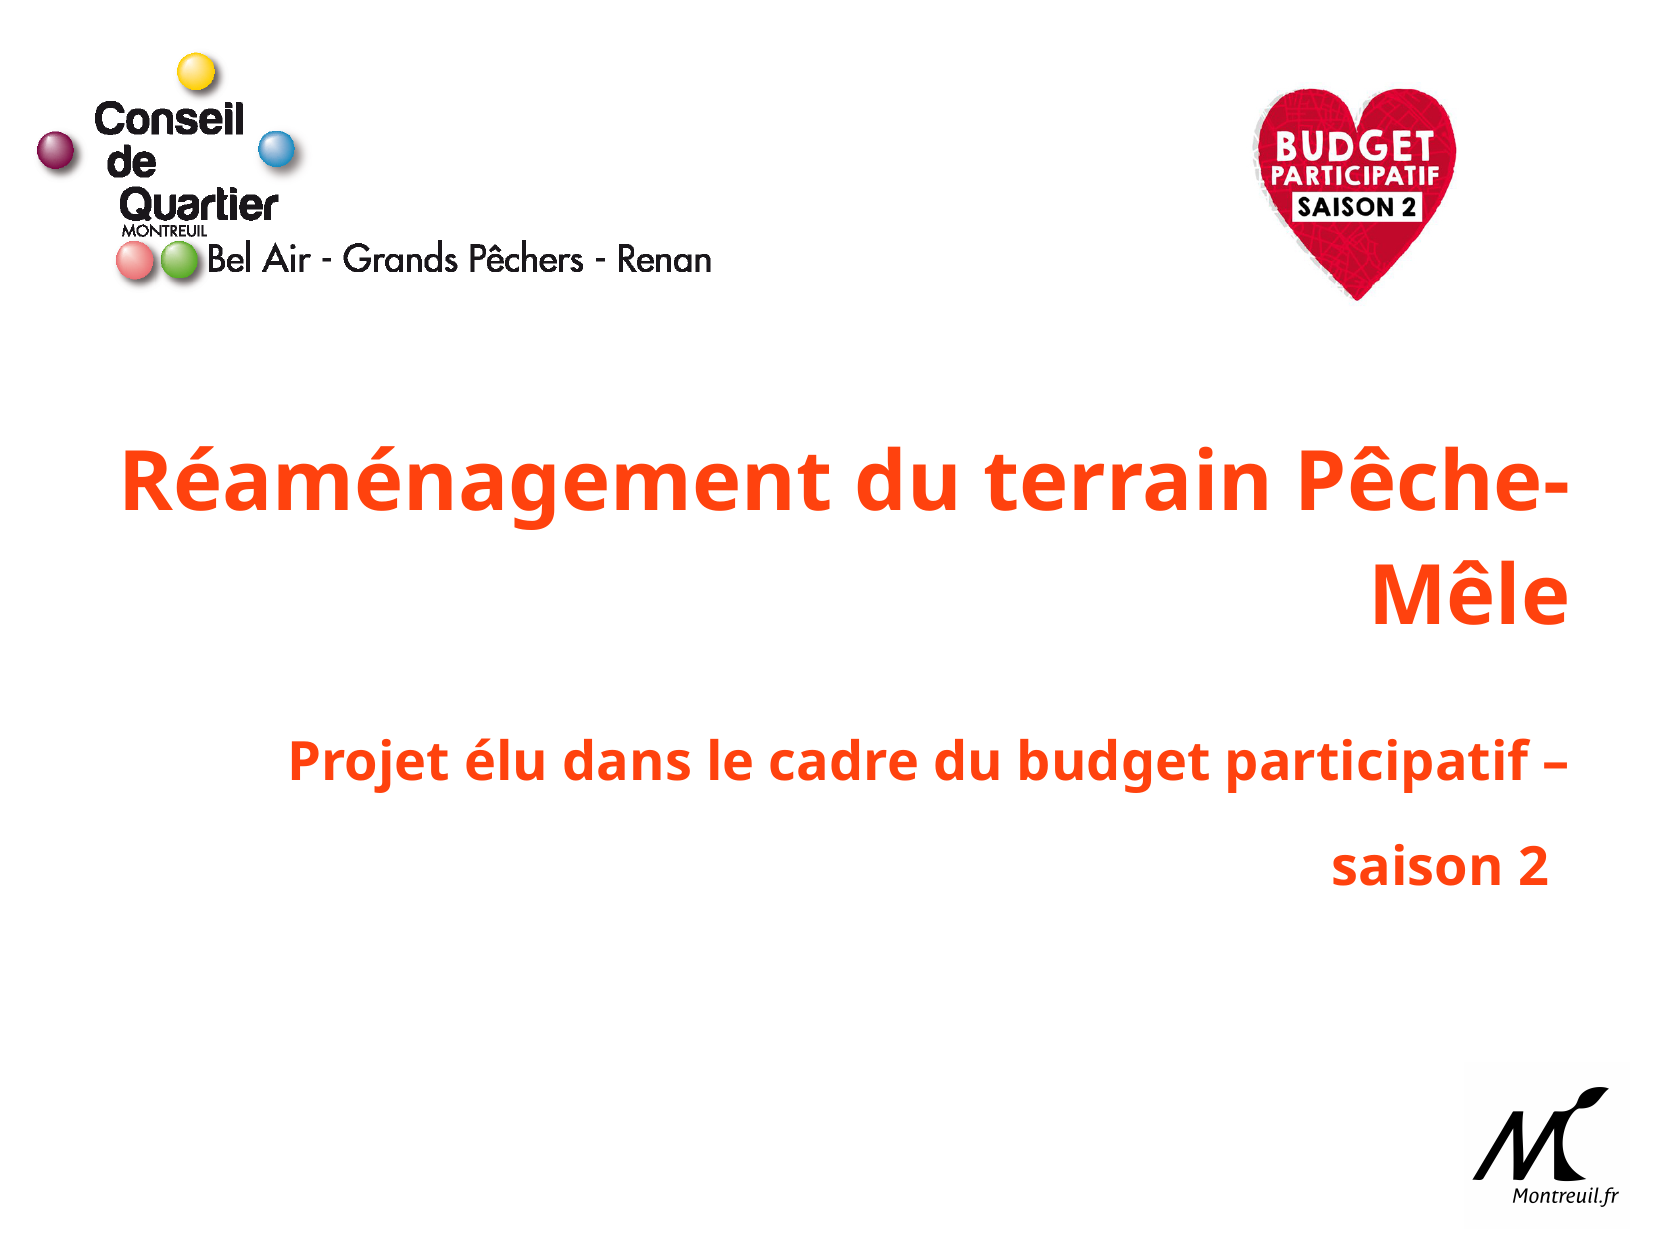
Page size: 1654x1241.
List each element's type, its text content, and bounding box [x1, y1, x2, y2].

picture [1192, 82, 1521, 309]
picture [1464, 1062, 1630, 1229]
text_box Réaménagement du terrain Pêche-Mêle Projet élu dans le cadre du budget participatif – saison 2 [118, 387, 1571, 945]
picture [23, 35, 851, 306]
